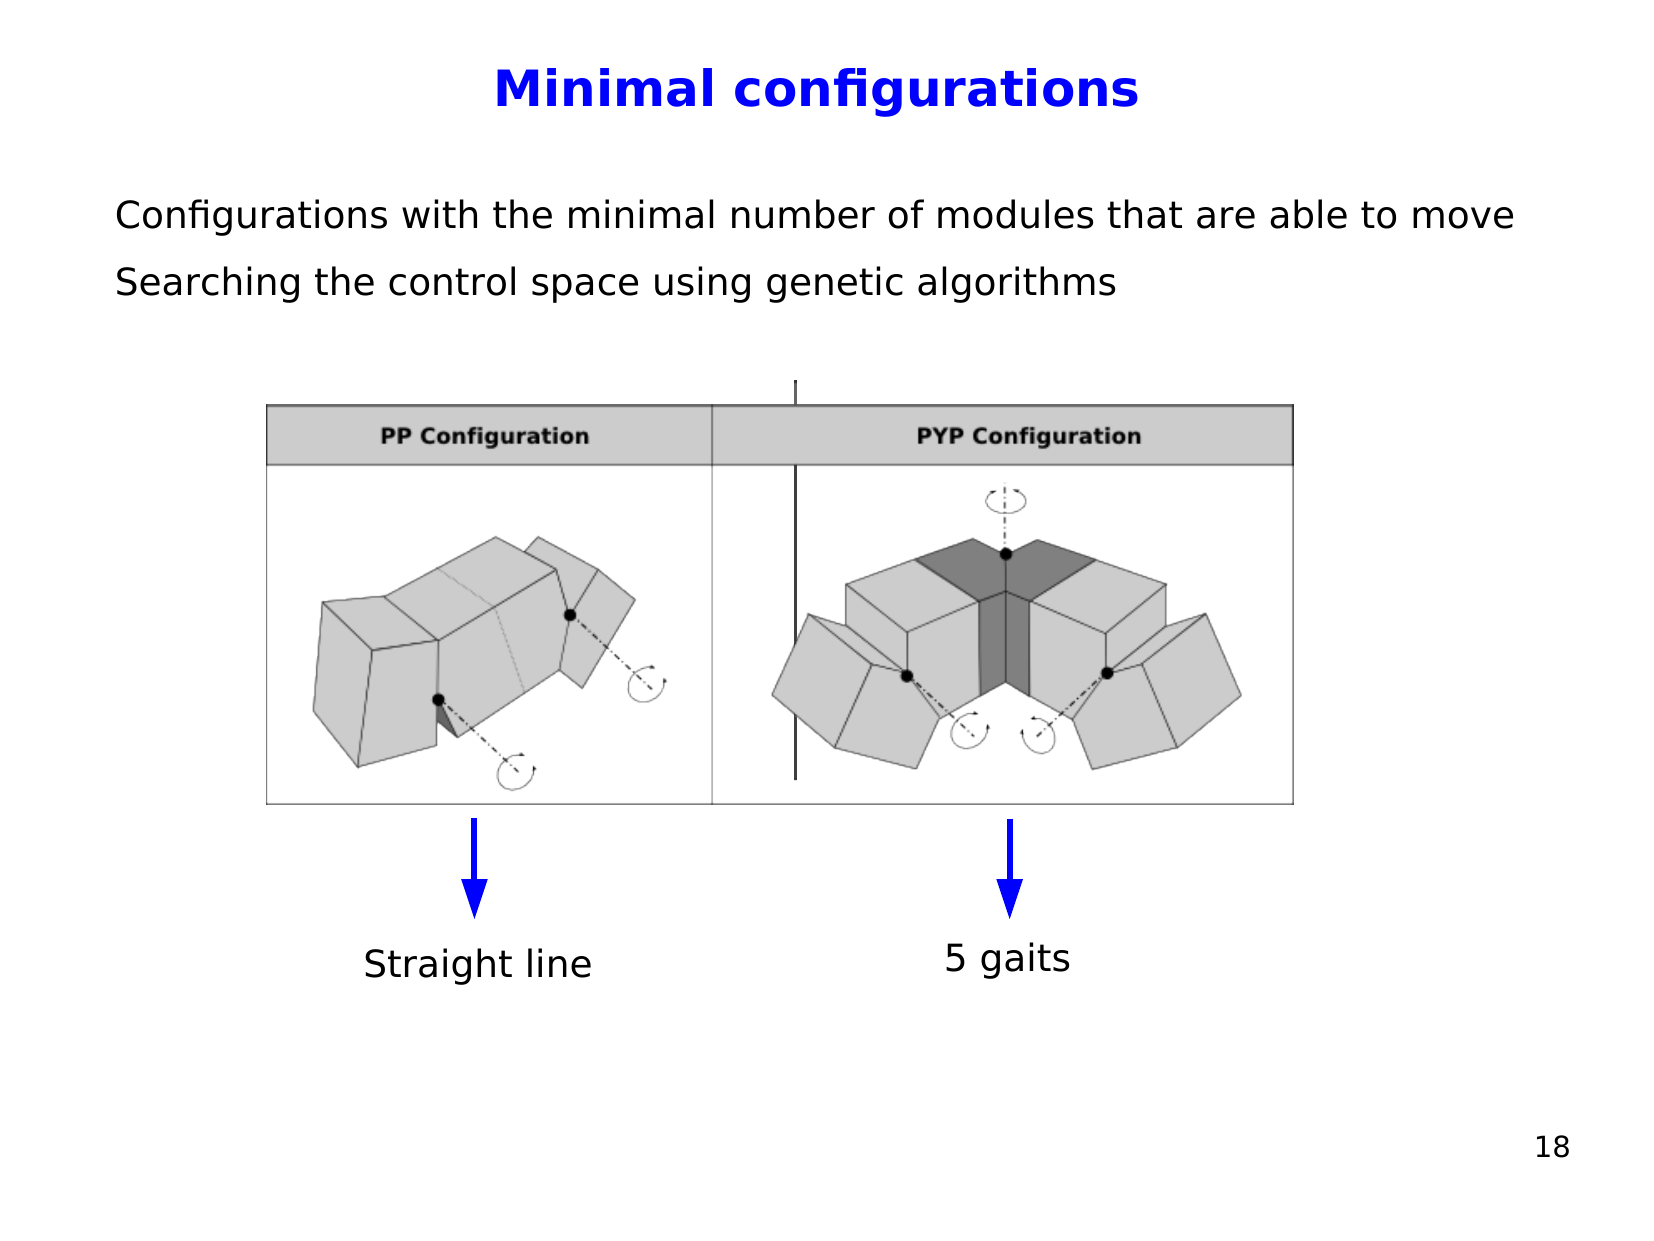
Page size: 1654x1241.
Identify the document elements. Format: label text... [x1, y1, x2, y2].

text_box Straight line [336, 935, 621, 994]
text_box Configurations with the minimal number of modules that are able to move Searching the control space using genetic algorithms [88, 186, 1592, 313]
picture [266, 380, 1294, 859]
text_box 5 gaits [917, 929, 1100, 989]
text_box Minimal configurations [479, 52, 1159, 126]
